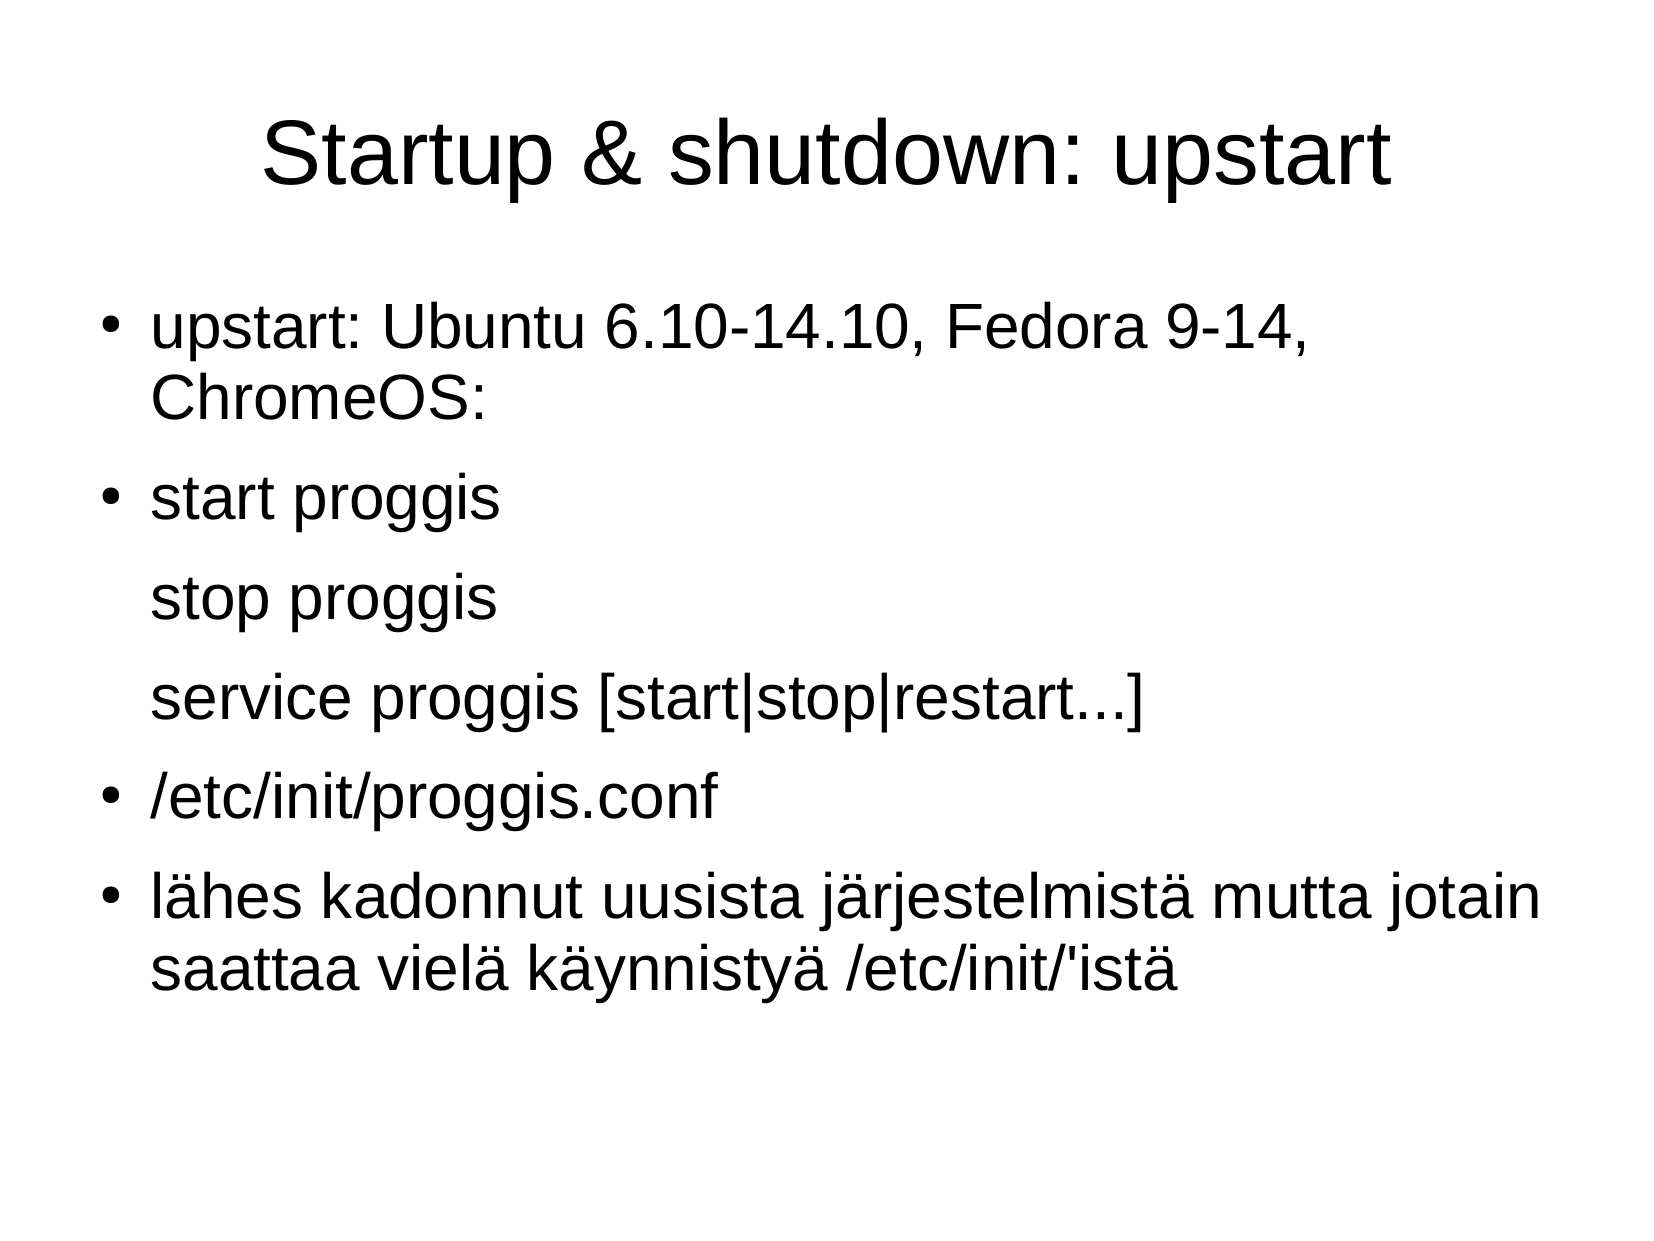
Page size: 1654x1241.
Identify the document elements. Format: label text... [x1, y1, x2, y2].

title Startup & shutdown: upstart [82, 49, 1571, 257]
list upstart: Ubuntu 6.10-14.10, Fedora 9-14, ChromeOS: start proggis stop proggis service proggis [start|stop|restart...] /etc/init/proggis.conf lähes kadonnut uusista järjestelmistä mutta jotain saattaa vielä käynnistyä /etc/init/'istä [82, 290, 1571, 1010]
